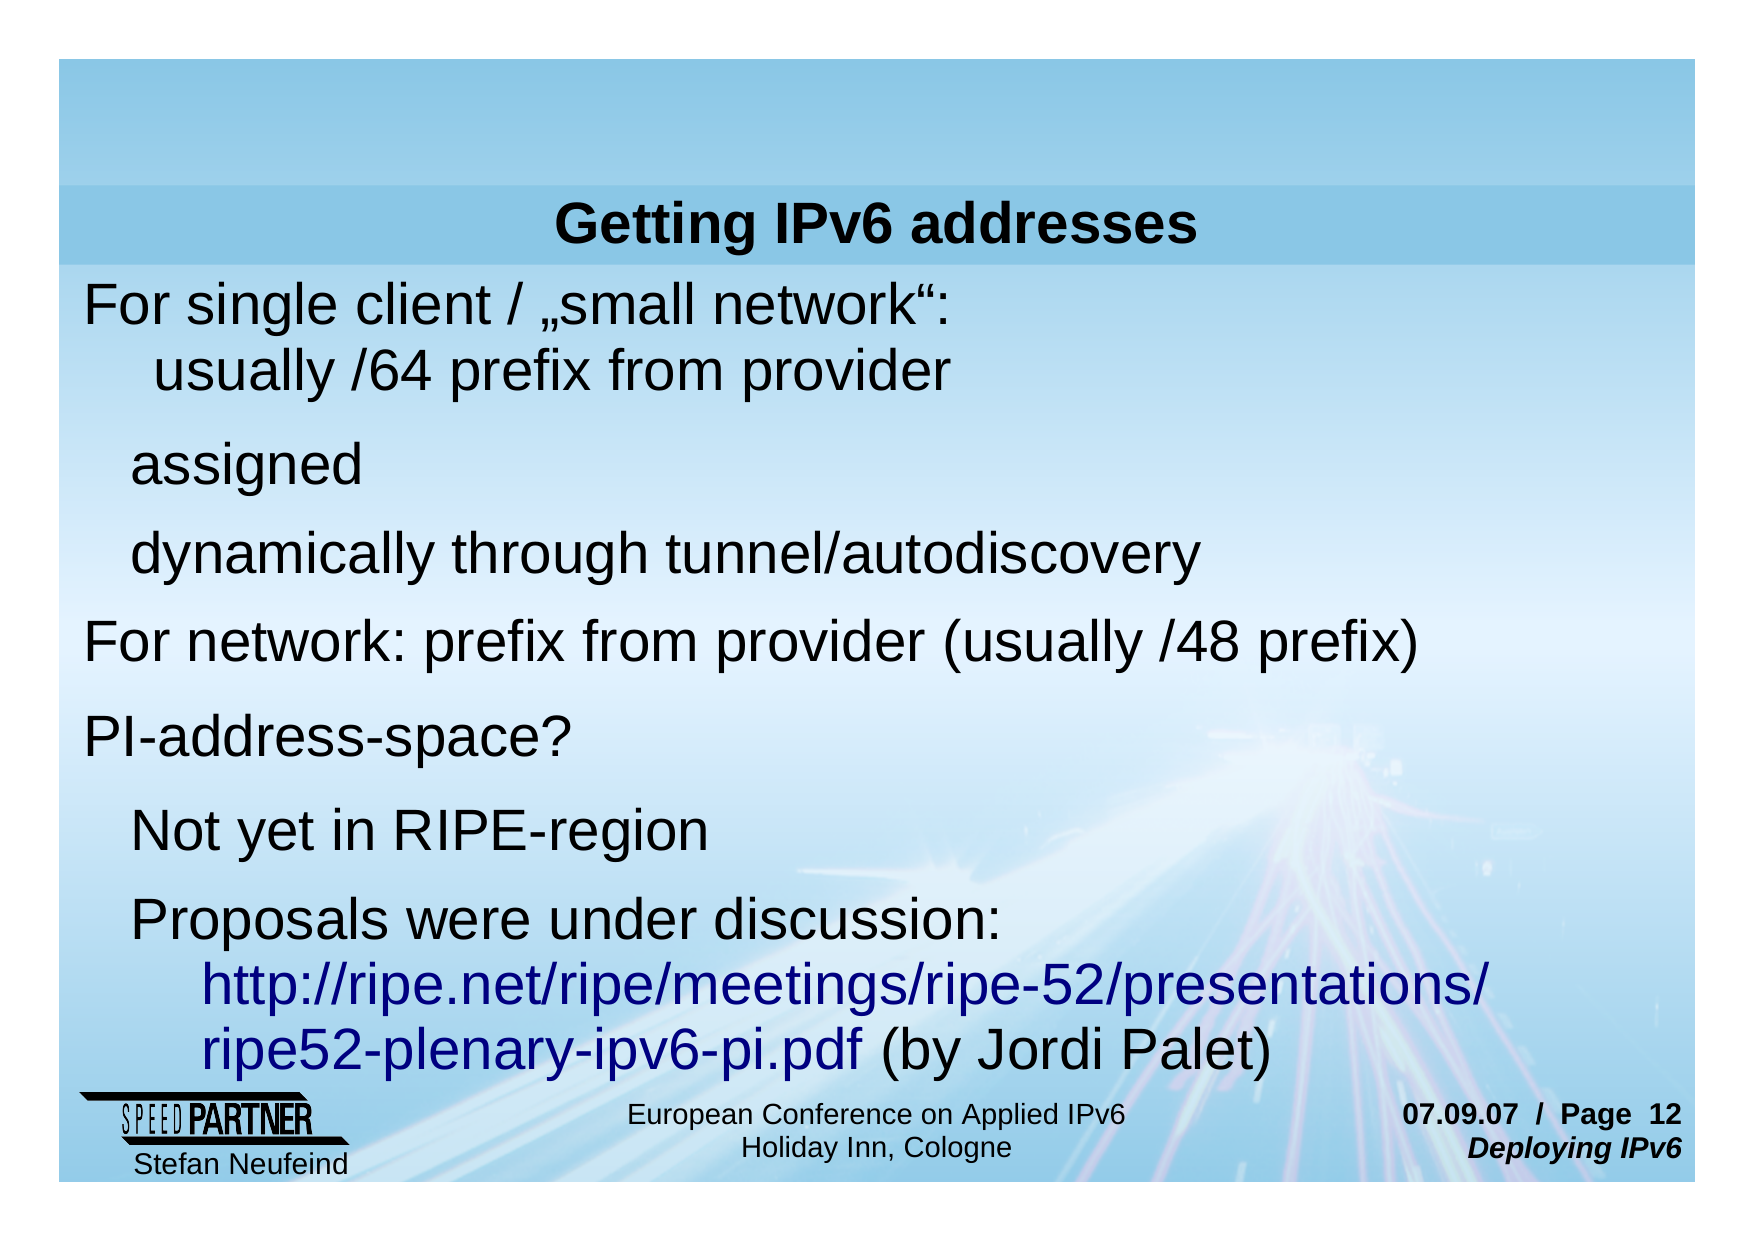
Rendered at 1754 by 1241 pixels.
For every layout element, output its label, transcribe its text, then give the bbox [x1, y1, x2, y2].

picture [59, 59, 1695, 185]
list For single client / „small network“: usually /64 prefix from provider assigned dynamically through tunnel/autodiscovery For network: prefix from provider (usually /48 prefix) PI-address-space? Not yet in RIPE-region Proposals were under discussion: http://ripe.net/ripe/meetings/ripe-52/presentations/ripe52-plenary-ipv6-pi.pdf (by Jordi Palet) [71, 272, 1695, 1080]
picture [59, 265, 1695, 1182]
title Getting IPv6 addresses [59, 190, 1695, 257]
